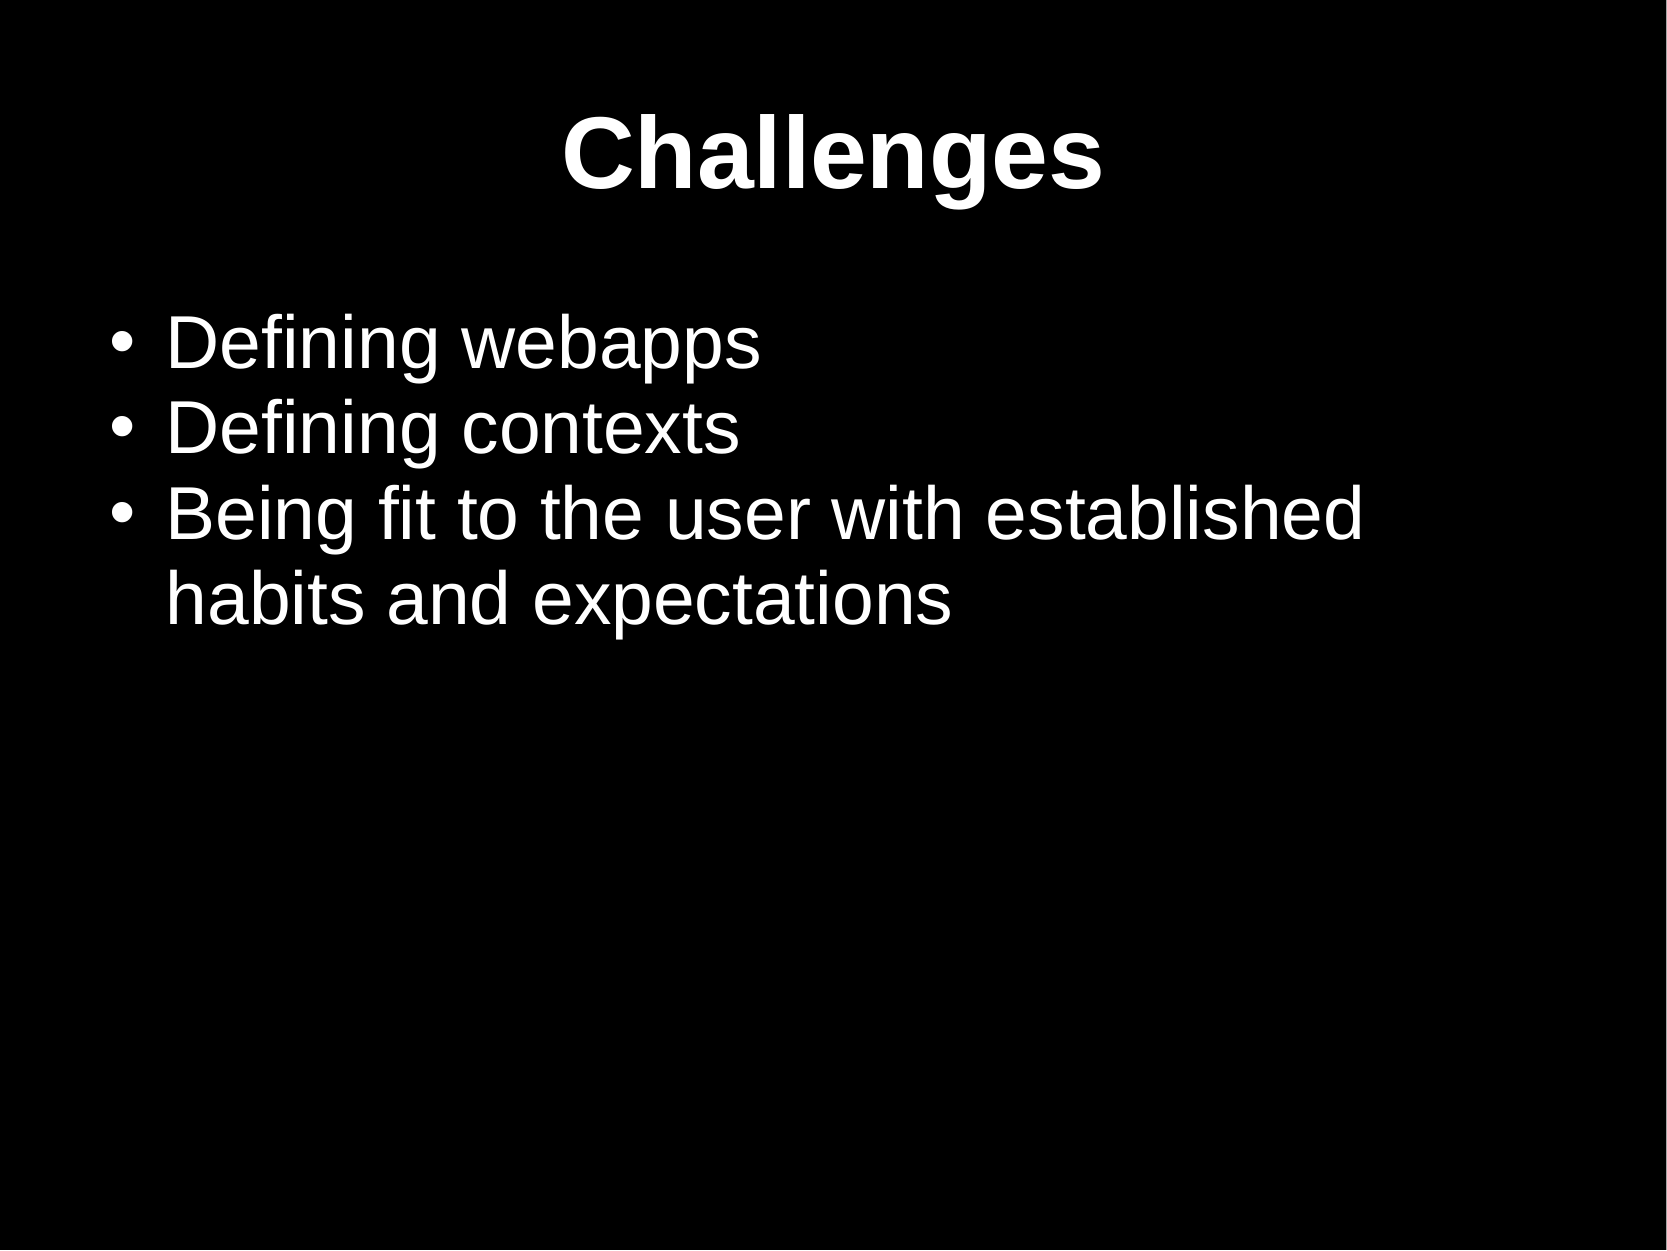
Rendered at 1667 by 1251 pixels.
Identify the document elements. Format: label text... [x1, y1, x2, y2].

text_box Defining webapps Defining contexts Being fit to the user with established habits and expectations [90, 299, 1577, 642]
text_box Challenges [90, 95, 1577, 213]
